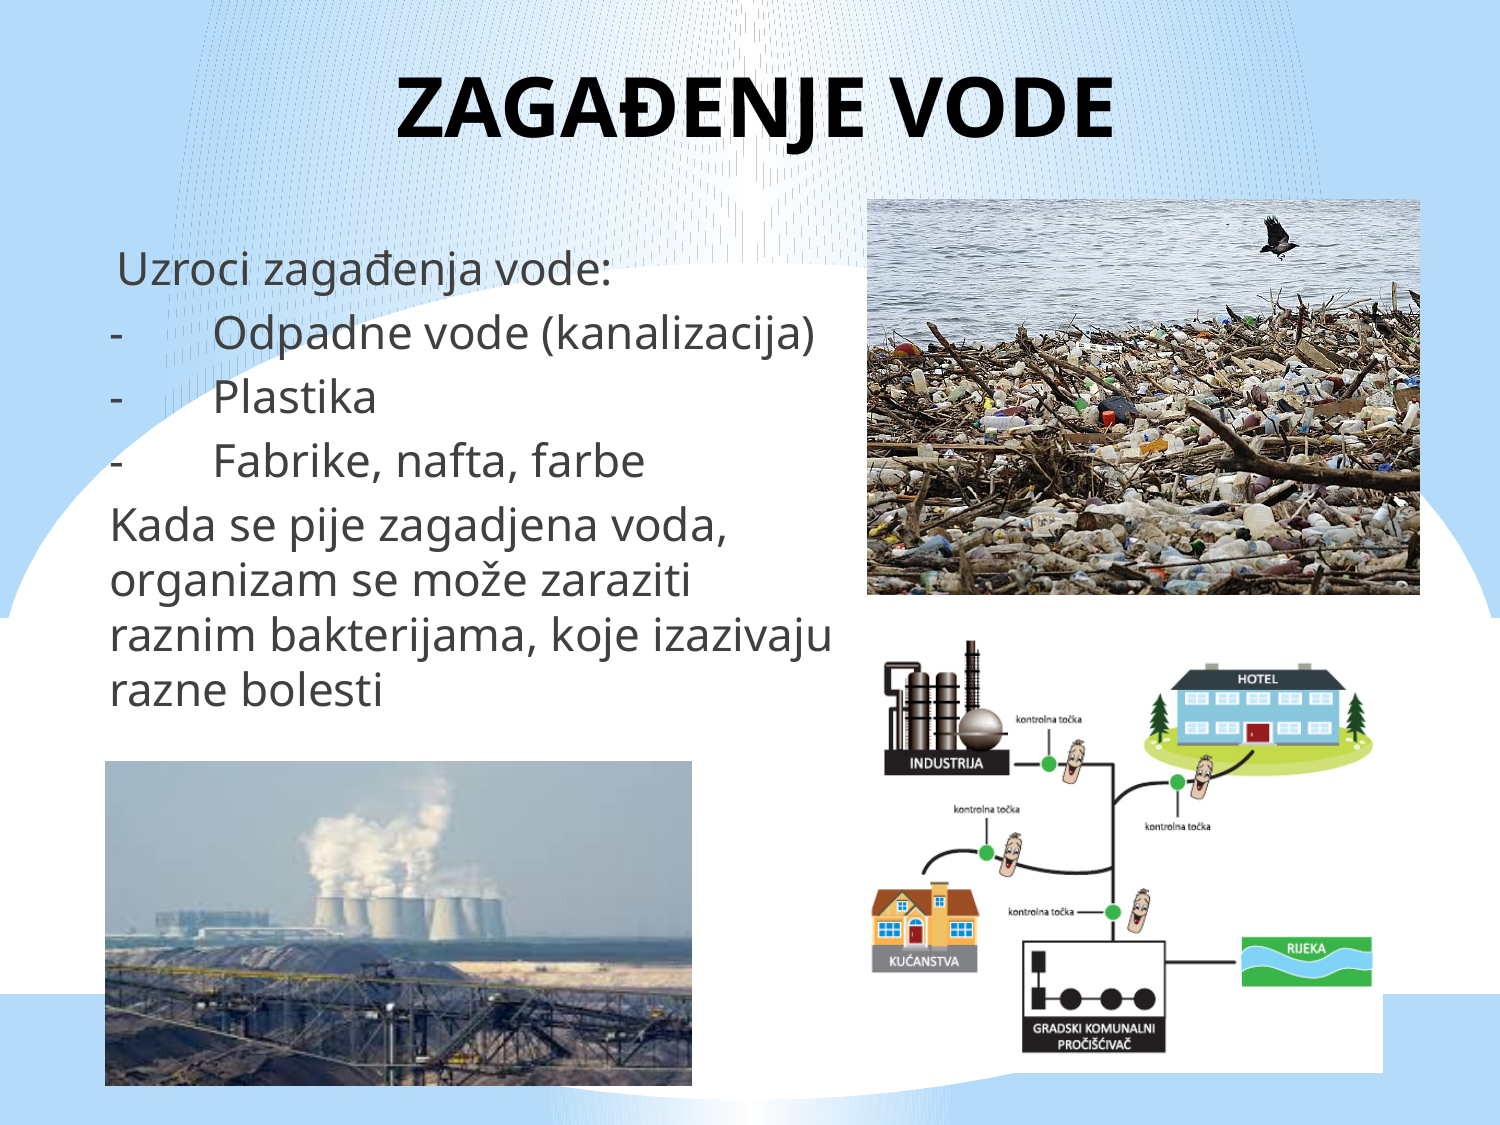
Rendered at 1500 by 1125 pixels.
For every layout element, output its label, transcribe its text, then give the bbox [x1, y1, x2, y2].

title ZAGAĐENJE VODE [222, 46, 1291, 235]
picture [105, 761, 692, 1086]
picture [867, 621, 1383, 1073]
list Uzroci zagađenja vode: - Odpadne vode (kanalizacija) - Plastika - Fabrike, nafta, farbe Kada se pije zagadjena voda, organizam se može zaraziti raznim bakterijama, koje izazivaju razne bolesti [94, 231, 856, 802]
picture [867, 199, 1420, 595]
